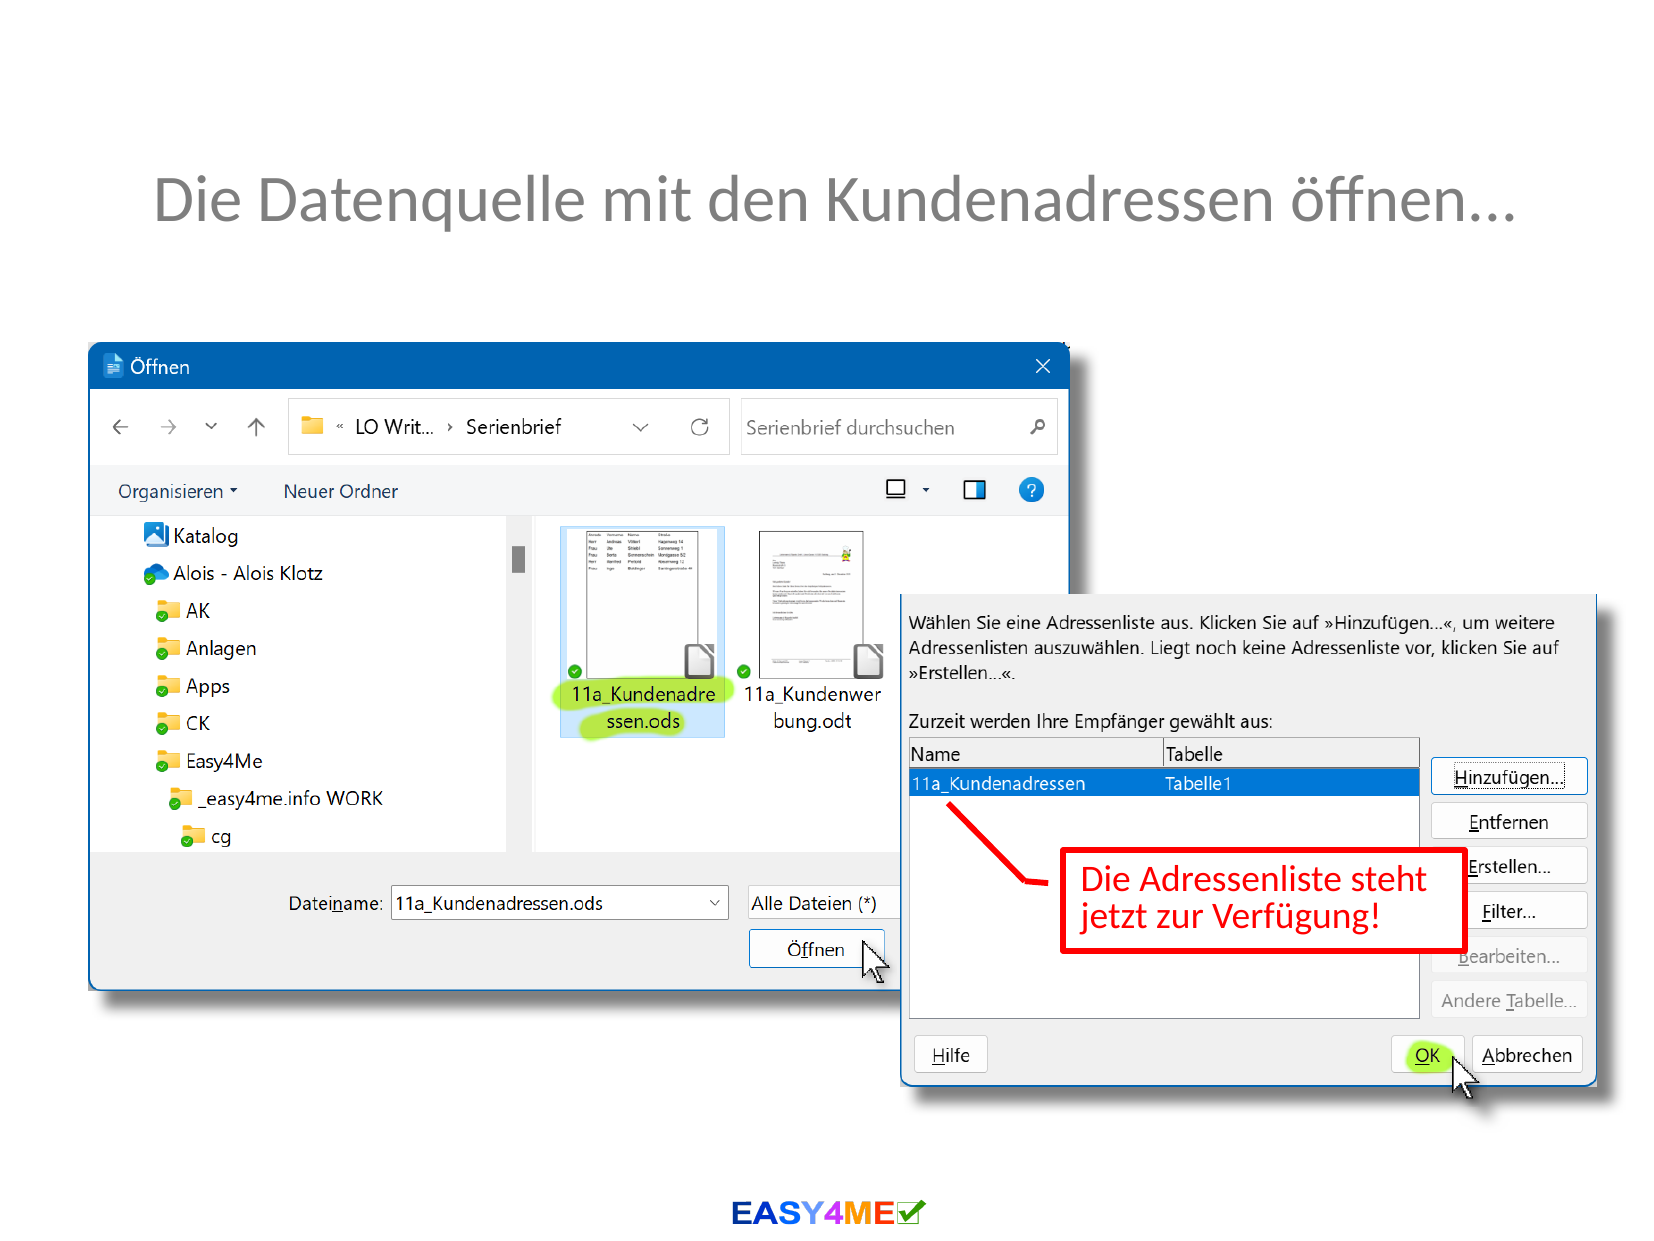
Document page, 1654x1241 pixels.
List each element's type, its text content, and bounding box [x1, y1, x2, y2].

list Die Datenquelle mit den Kundenadressen öffnen... [82, 171, 1571, 1010]
picture [88, 342, 1597, 1107]
text_box Die Adressenliste steht jetzt zur Verfügung! [1063, 850, 1465, 951]
picture [726, 1195, 934, 1229]
